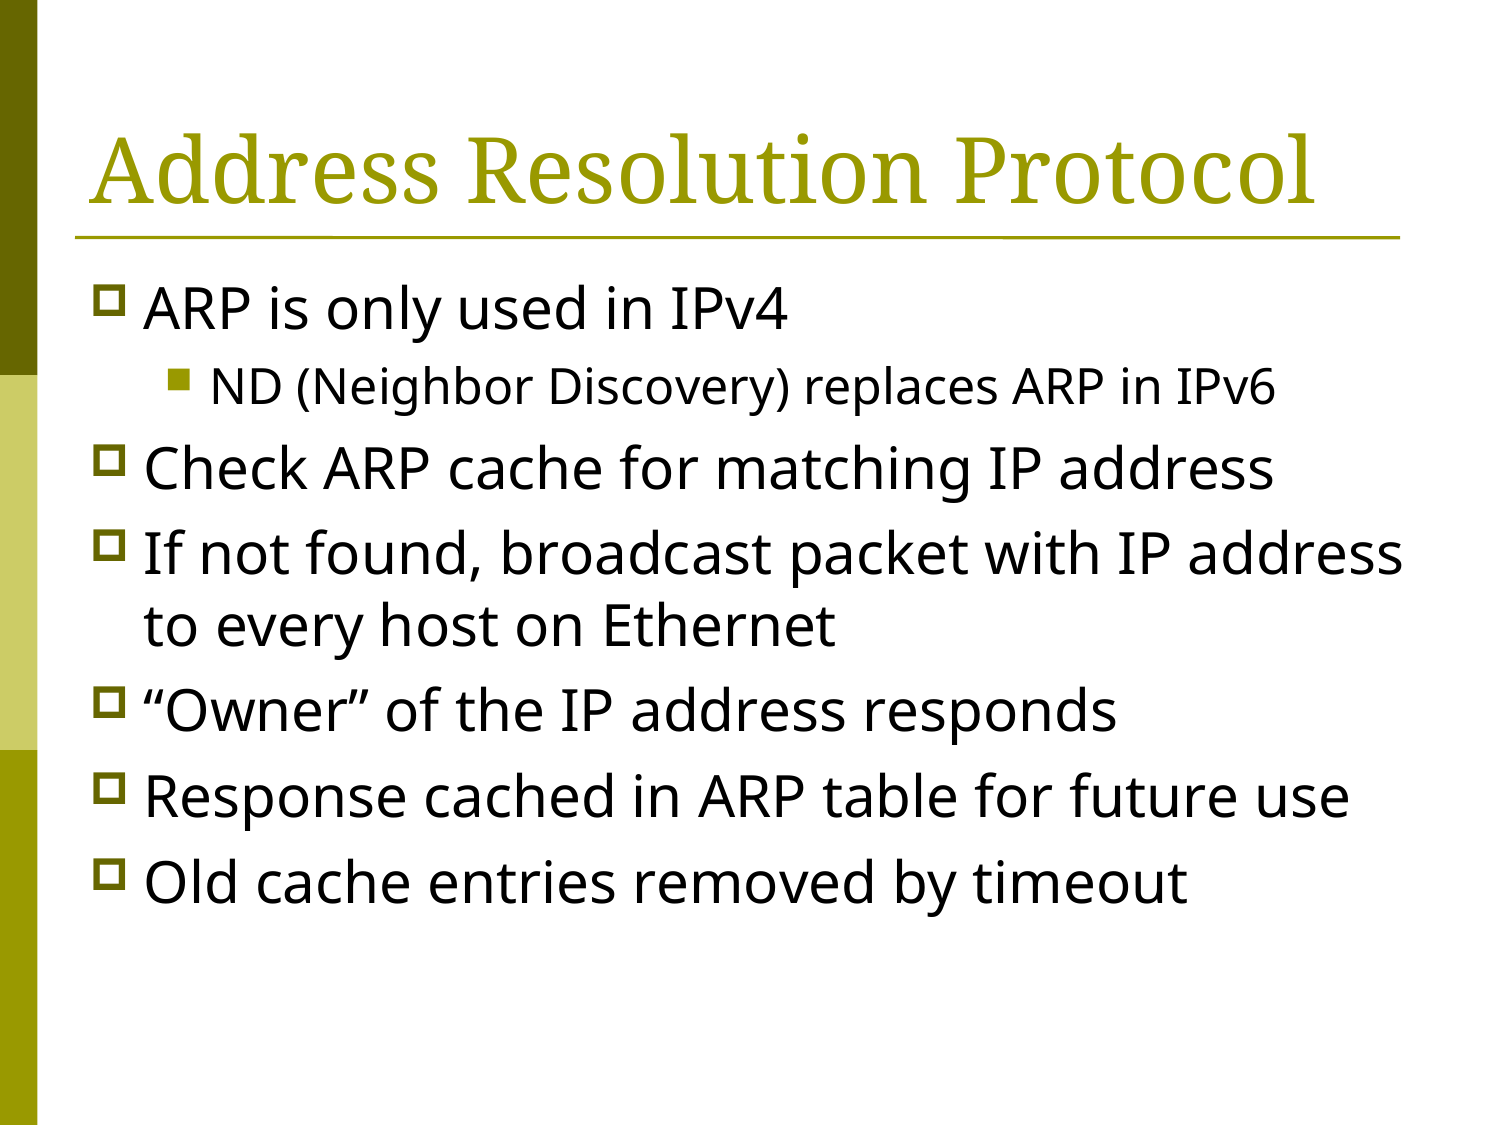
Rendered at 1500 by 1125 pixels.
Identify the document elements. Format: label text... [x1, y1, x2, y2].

title Address Resolution Protocol [75, 3, 1426, 233]
list ARP is only used in IPv4 ND (Neighbor Discovery) replaces ARP in IPv6 Check ARP cache for matching IP address If not found, broadcast packet with IP address to every host on Ethernet “Owner” of the IP address responds Response cached in ARP table for future use Old cache entries removed by timeout [75, 262, 1426, 1006]
